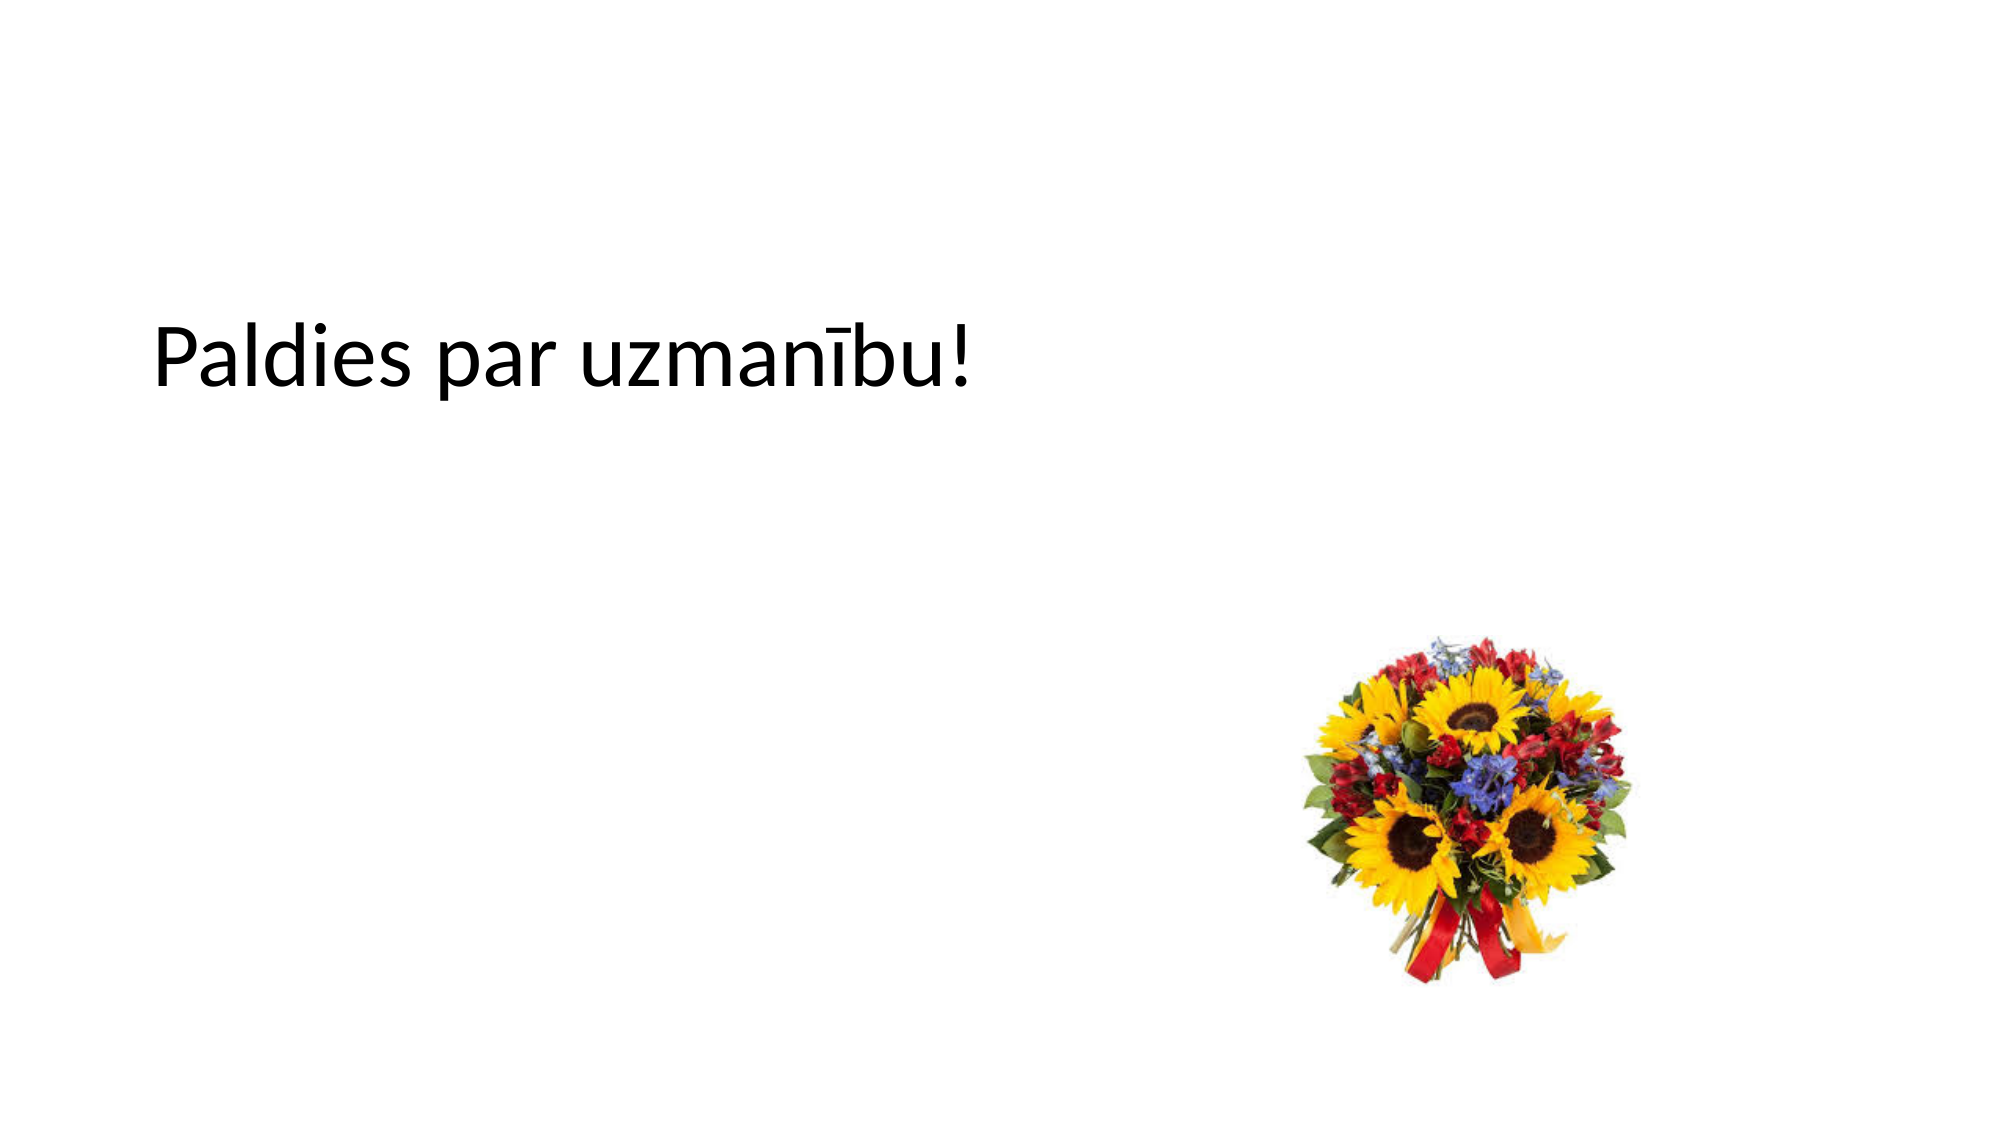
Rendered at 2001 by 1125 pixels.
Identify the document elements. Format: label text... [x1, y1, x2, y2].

picture [1289, 635, 1642, 988]
list Paldies par uzmanību! [137, 299, 1863, 1014]
